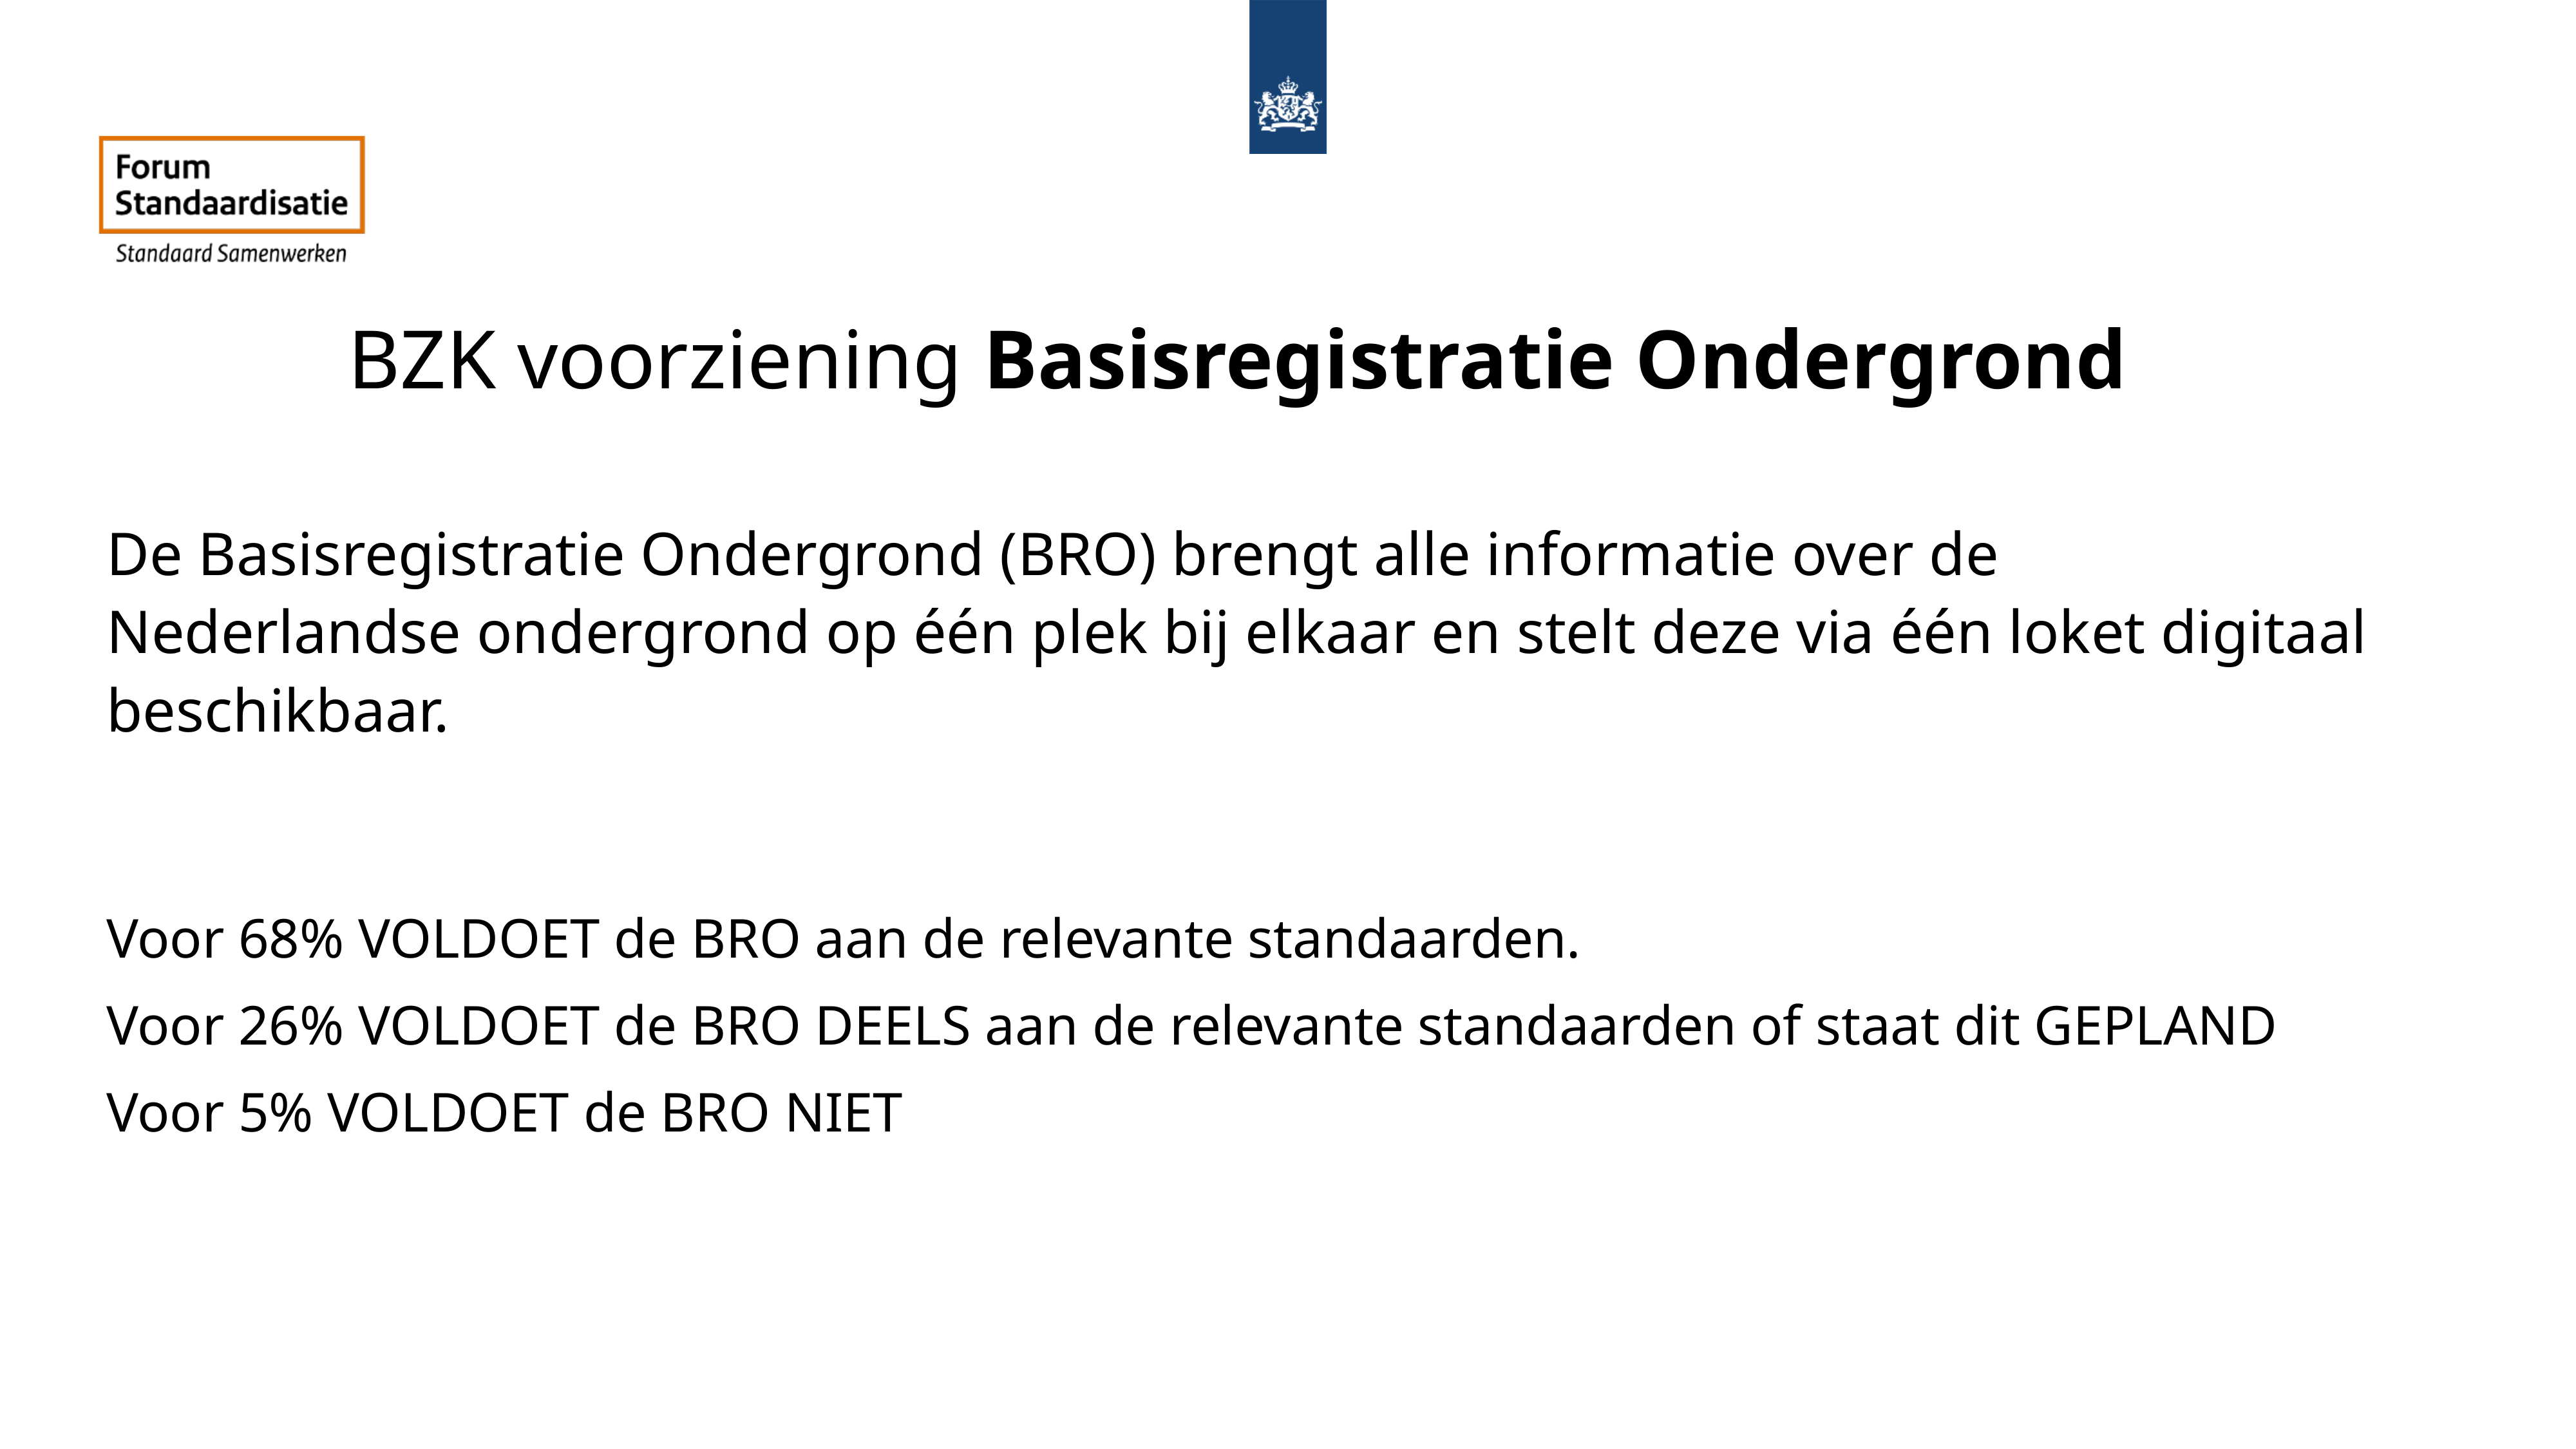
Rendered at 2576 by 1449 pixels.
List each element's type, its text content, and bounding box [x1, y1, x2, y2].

picture [99, 136, 365, 262]
list De Basisregistratie Ondergrond (BRO) brengt alle informatie over de Nederlandse ondergrond op één plek bij elkaar en stelt deze via één loket digitaal beschikbaar. Voor 68% VOLDOET de BRO aan de relevante standaarden. Voor 26% VOLDOET de BRO DEELS aan de relevante standaarden of staat dit GEPLAND Voor 5% VOLDOET de BRO NIET [99, 415, 2377, 1251]
picture [1249, 0, 1327, 154]
title BZK voorziening Basisregistratie Ondergrond [99, 311, 2377, 399]
